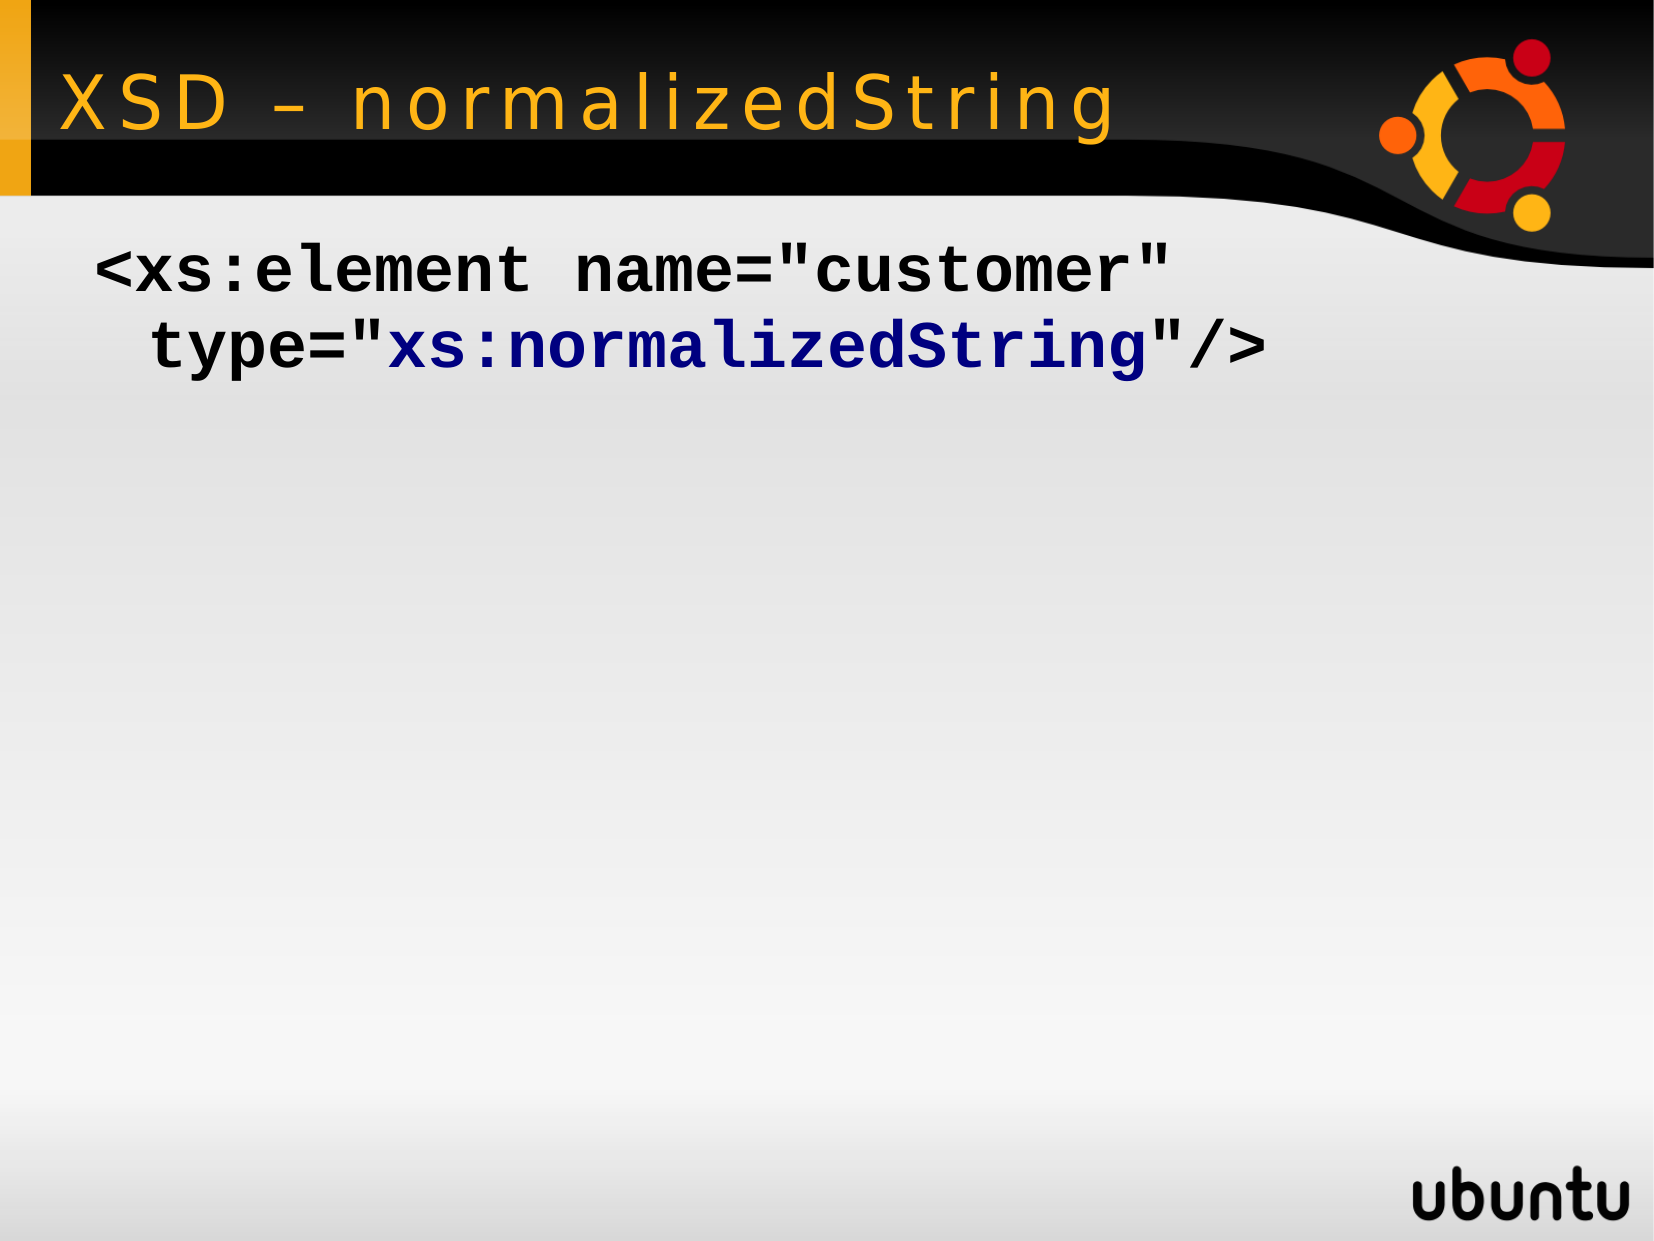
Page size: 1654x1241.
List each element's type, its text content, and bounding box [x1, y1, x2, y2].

list <xs:element name="customer" type="xs:normalizedString"/> [76, 236, 1565, 1055]
picture [0, 0, 1654, 1241]
title XSD – normalizedString [59, 29, 1270, 178]
